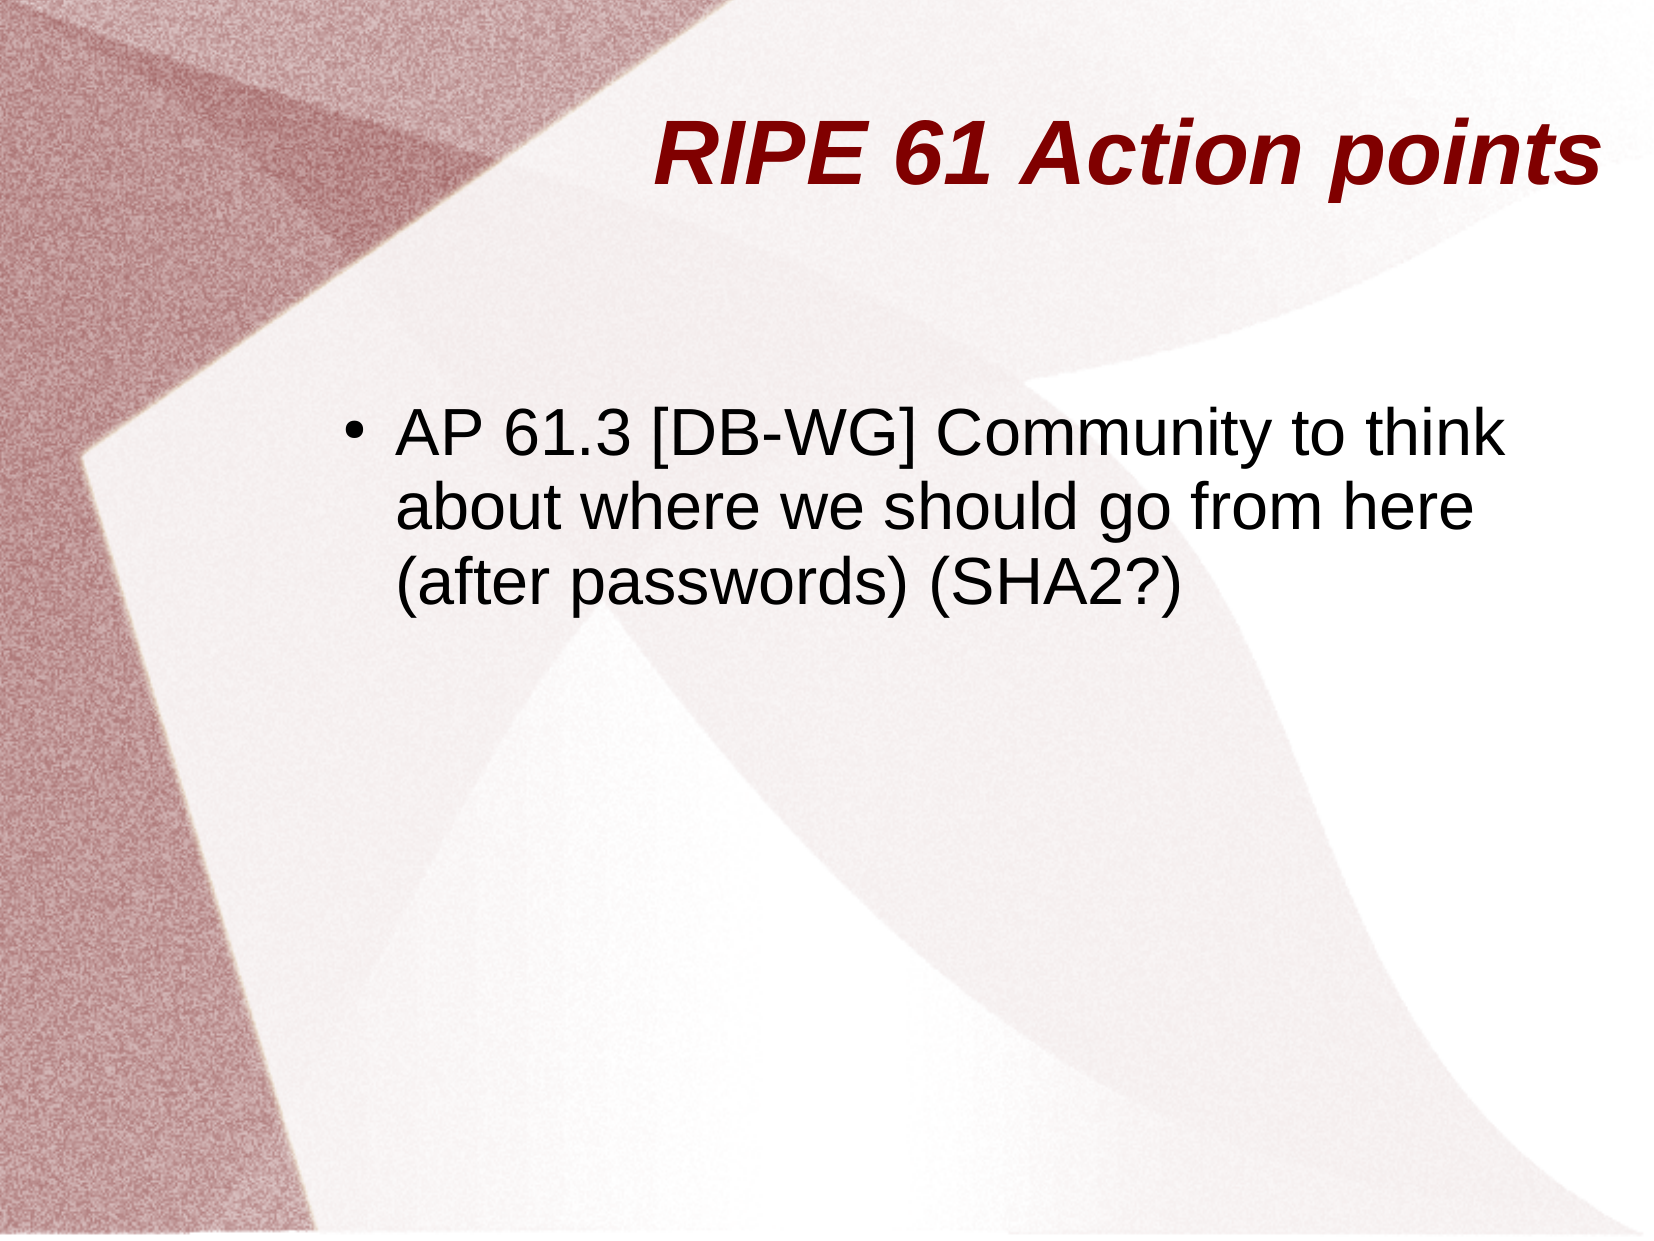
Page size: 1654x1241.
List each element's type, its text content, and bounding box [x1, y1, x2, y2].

list AP 61.3 [DB-WG] Community to think about where we should go from here (after passwords) (SHA2?) [324, 290, 1601, 901]
title RIPE 61 Action points [596, 56, 1607, 250]
picture [0, 0, 1654, 1241]
